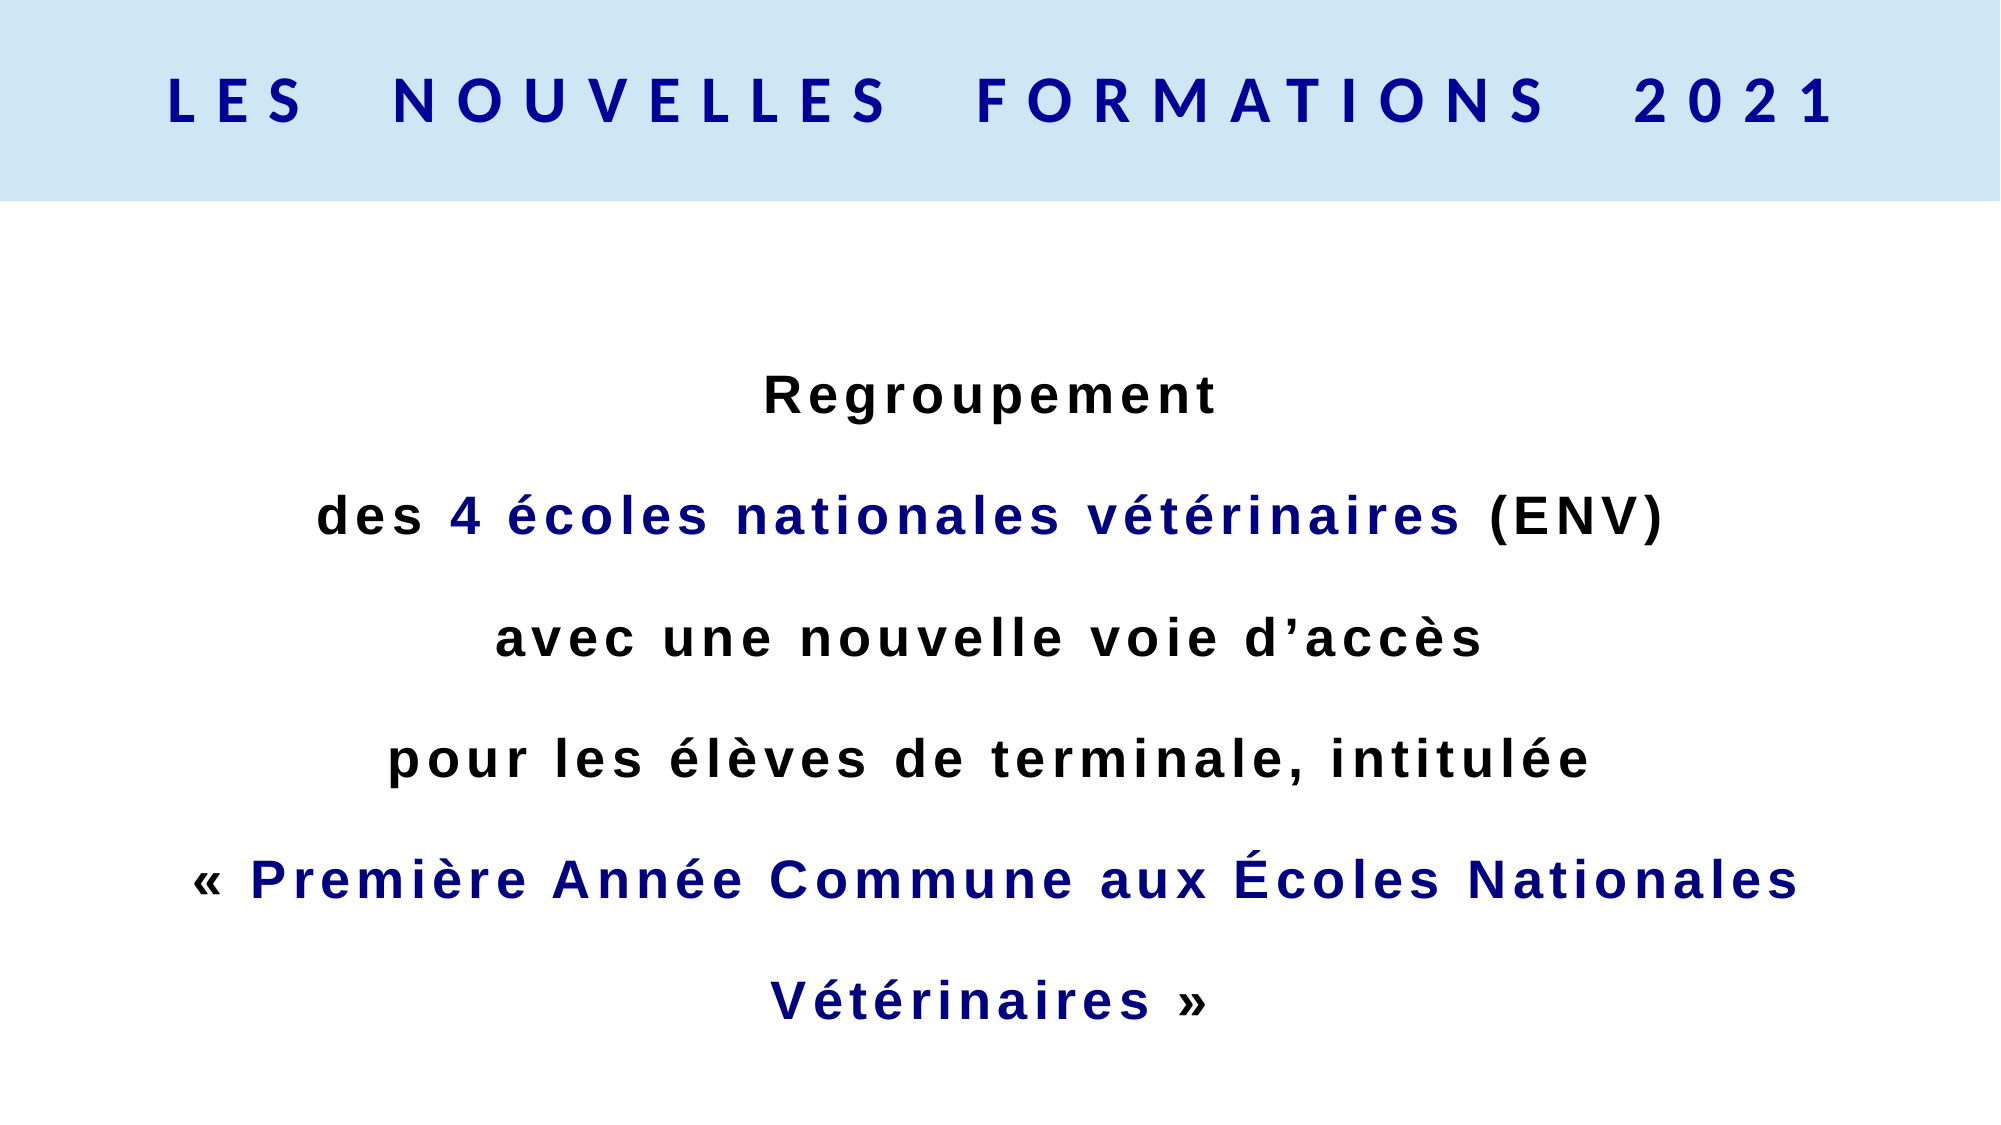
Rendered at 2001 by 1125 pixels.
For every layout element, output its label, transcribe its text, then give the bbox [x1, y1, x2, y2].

subtitle Regroupement des 4 écoles nationales vétérinaires (ENV) avec une nouvelle voie d’accès pour les élèves de terminale, intitulée « Première Année Commune aux Écoles Nationales Vétérinaires » [0, 200, 2000, 1125]
title LES NOUVELLES FORMATIONS 2021 [0, 0, 2000, 200]
